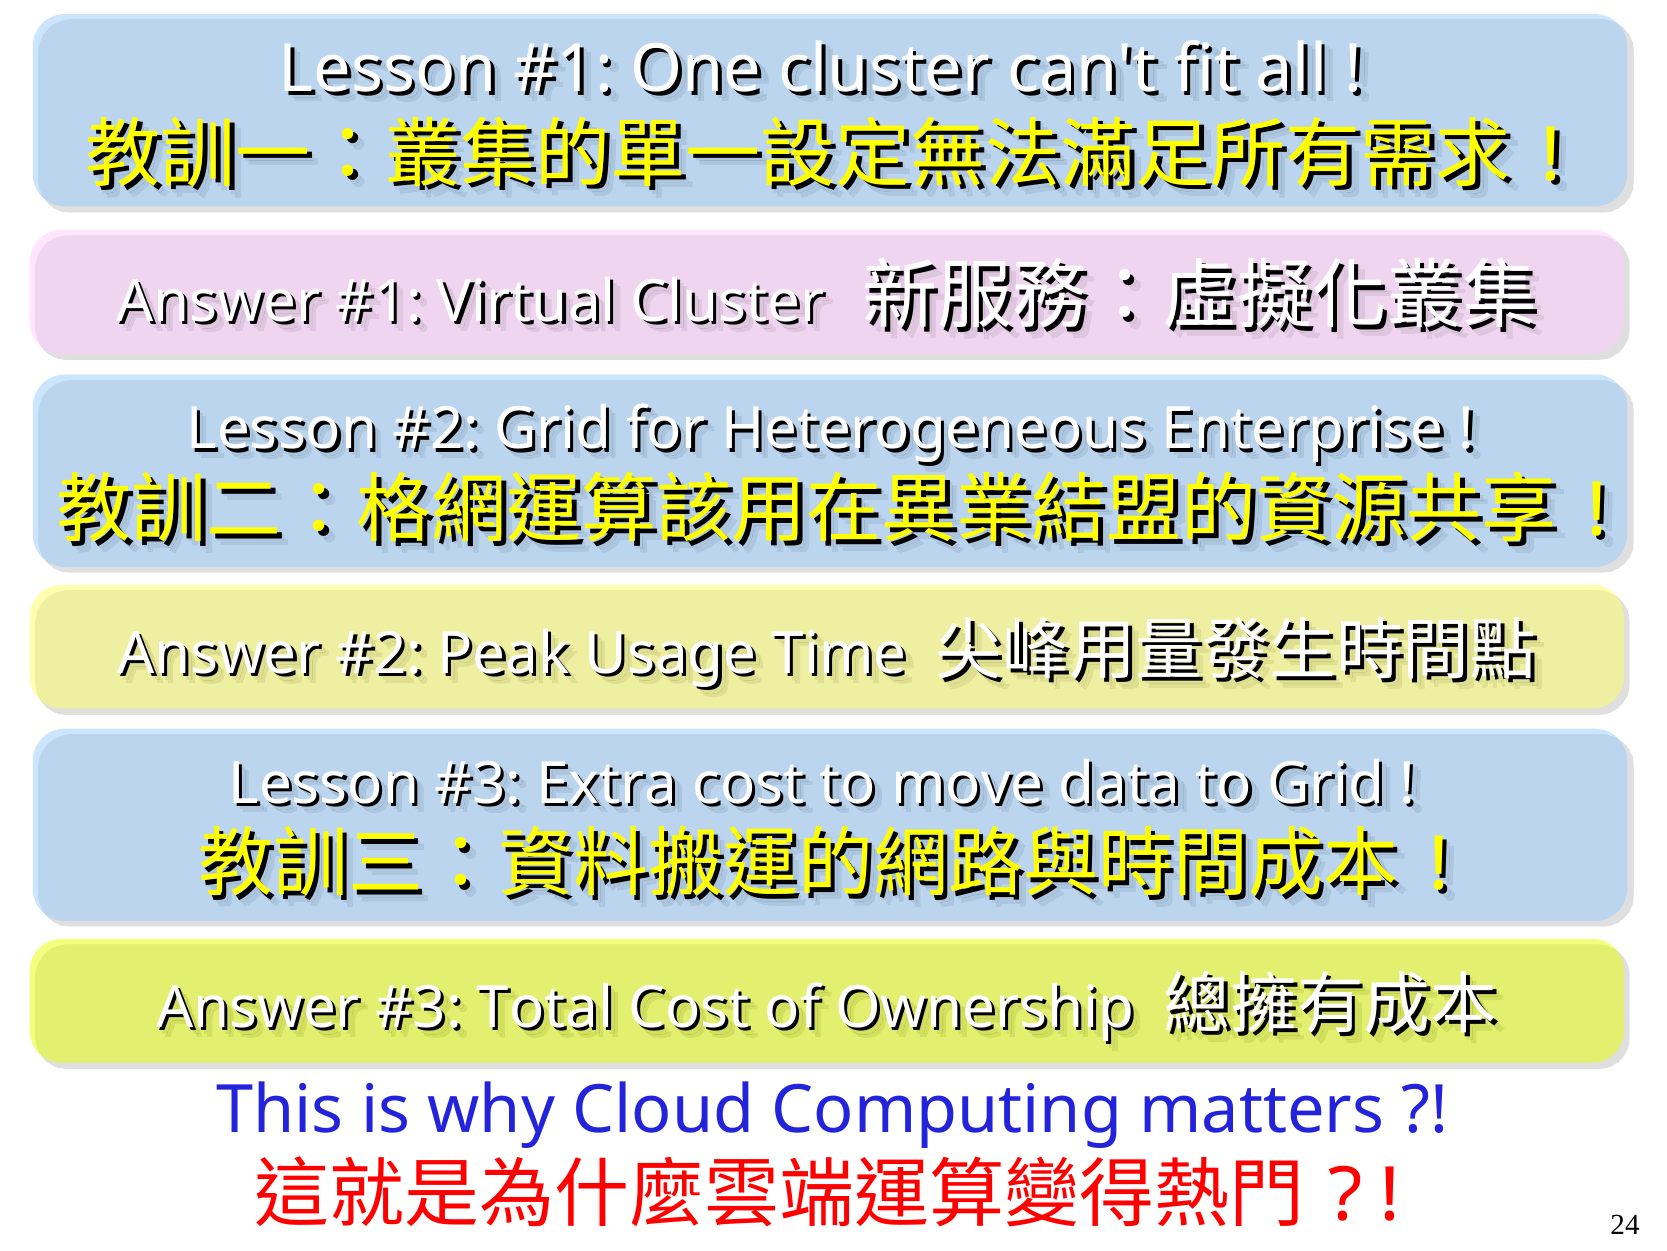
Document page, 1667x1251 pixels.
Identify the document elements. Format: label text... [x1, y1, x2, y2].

text_box Lesson #1: One cluster can't fit all ! 教訓一：叢集的單一設定無法滿足所有需求! [32, 14, 1628, 207]
text_box Answer #1: Virtual Cluster 新服務：虛擬化叢集 [29, 229, 1625, 354]
text_box Answer #3: Total Cost of Ownership 總擁有成本 [29, 938, 1625, 1058]
text_box Lesson #2: Grid for Heterogeneous Enterprise ! 教訓二：格網運算該用在異業結盟的資源共享! [32, 374, 1628, 567]
text_box This is why Cloud Computing matters ?! 這就是為什麼雲端運算變得熱門?! [0, 1058, 1667, 1244]
text_box Lesson #3: Extra cost to move data to Grid ! 教訓三：資料搬運的網路與時間成本! [32, 728, 1628, 921]
text_box Answer #2: Peak Usage Time 尖峰用量發生時間點 [29, 584, 1625, 709]
